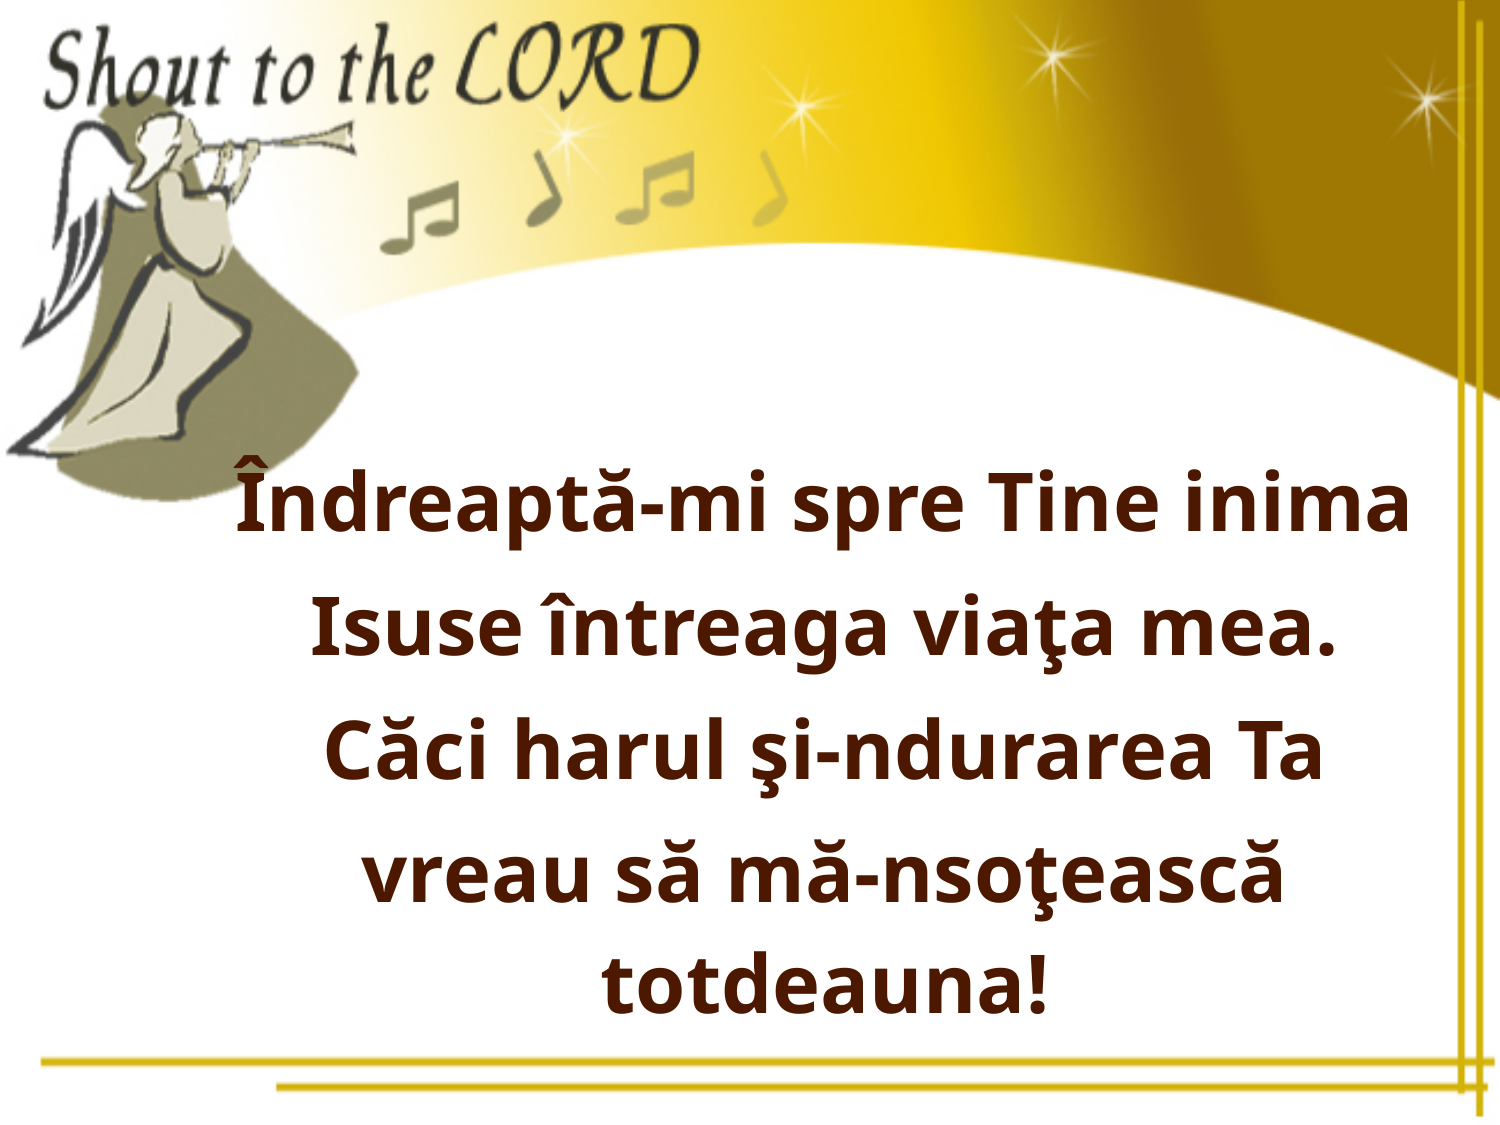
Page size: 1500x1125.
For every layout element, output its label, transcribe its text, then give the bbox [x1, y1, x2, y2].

picture [0, 0, 1500, 1125]
list Îndreaptă-mi spre Tine inima Isuse întreaga viaţa mea. Căci harul şi-ndurarea Ta vreau să mă-nsoţească totdeauna! [150, 437, 1500, 1125]
